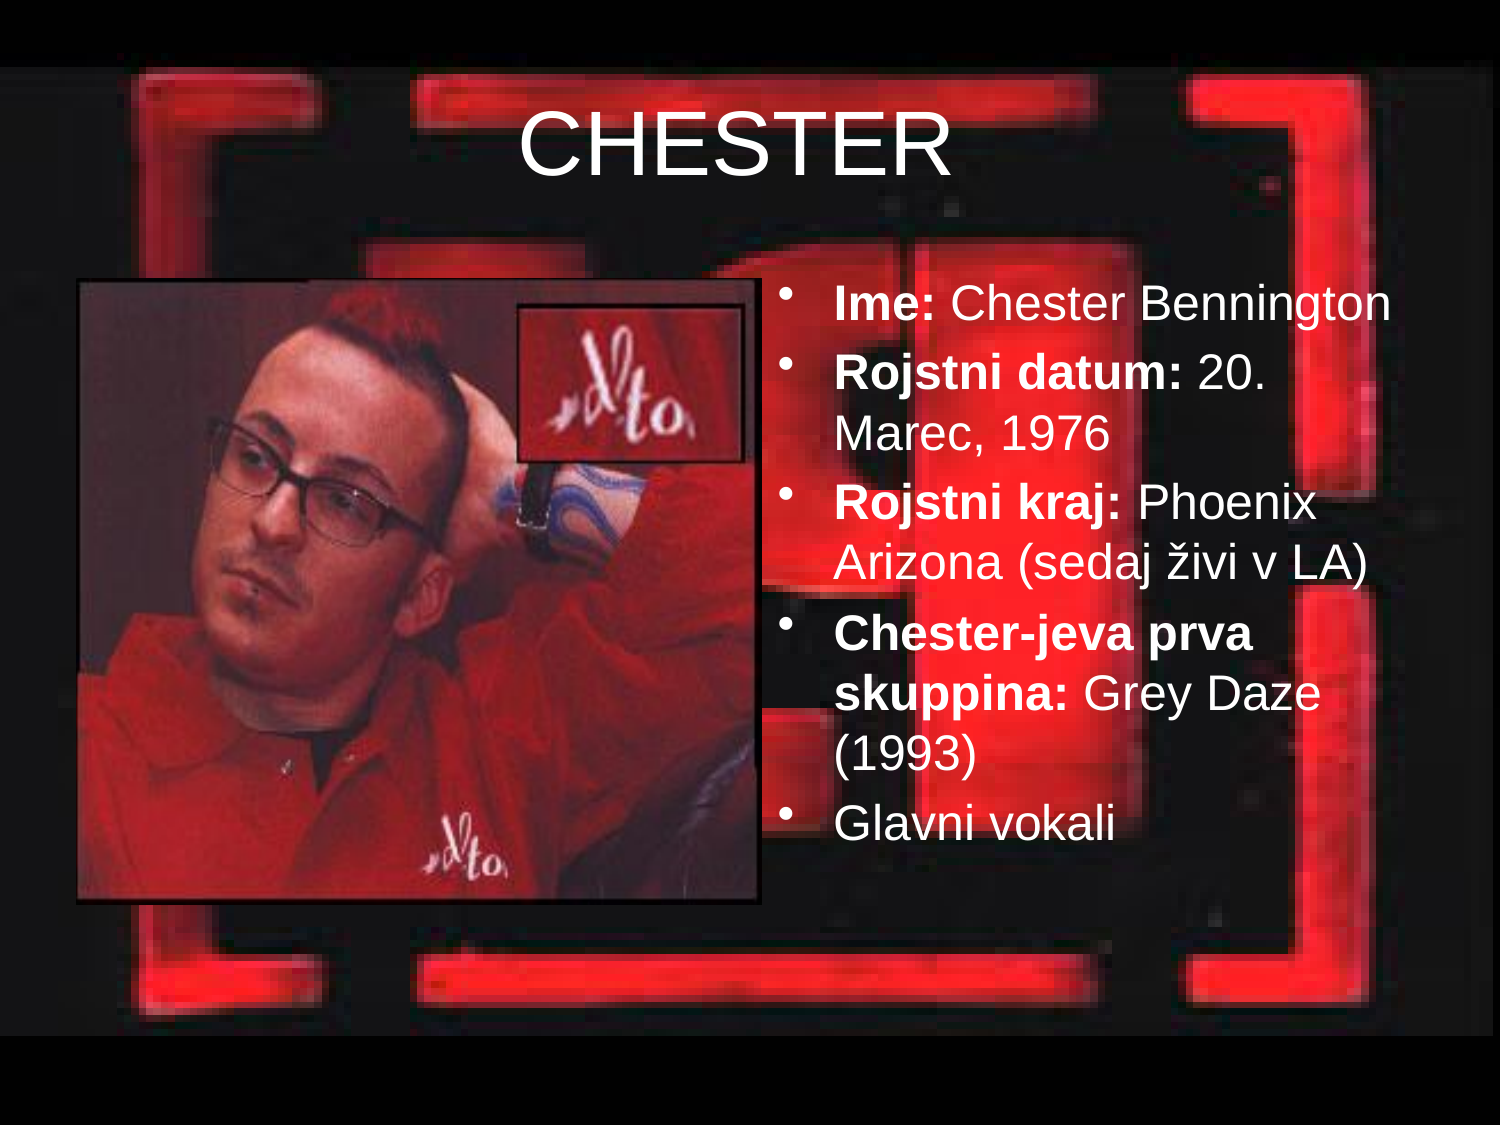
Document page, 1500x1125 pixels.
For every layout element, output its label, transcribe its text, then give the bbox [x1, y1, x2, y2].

picture [0, 0, 1500, 1125]
title CHESTER [75, 45, 1425, 233]
list Ime: Chester Bennington Rojstni datum: 20. Marec, 1976 Rojstni kraj: Phoenix Arizona (sedaj živi v LA) Chester-jeva prva skuppina: Grey Daze (1993) Glavni vokali [762, 262, 1425, 1005]
